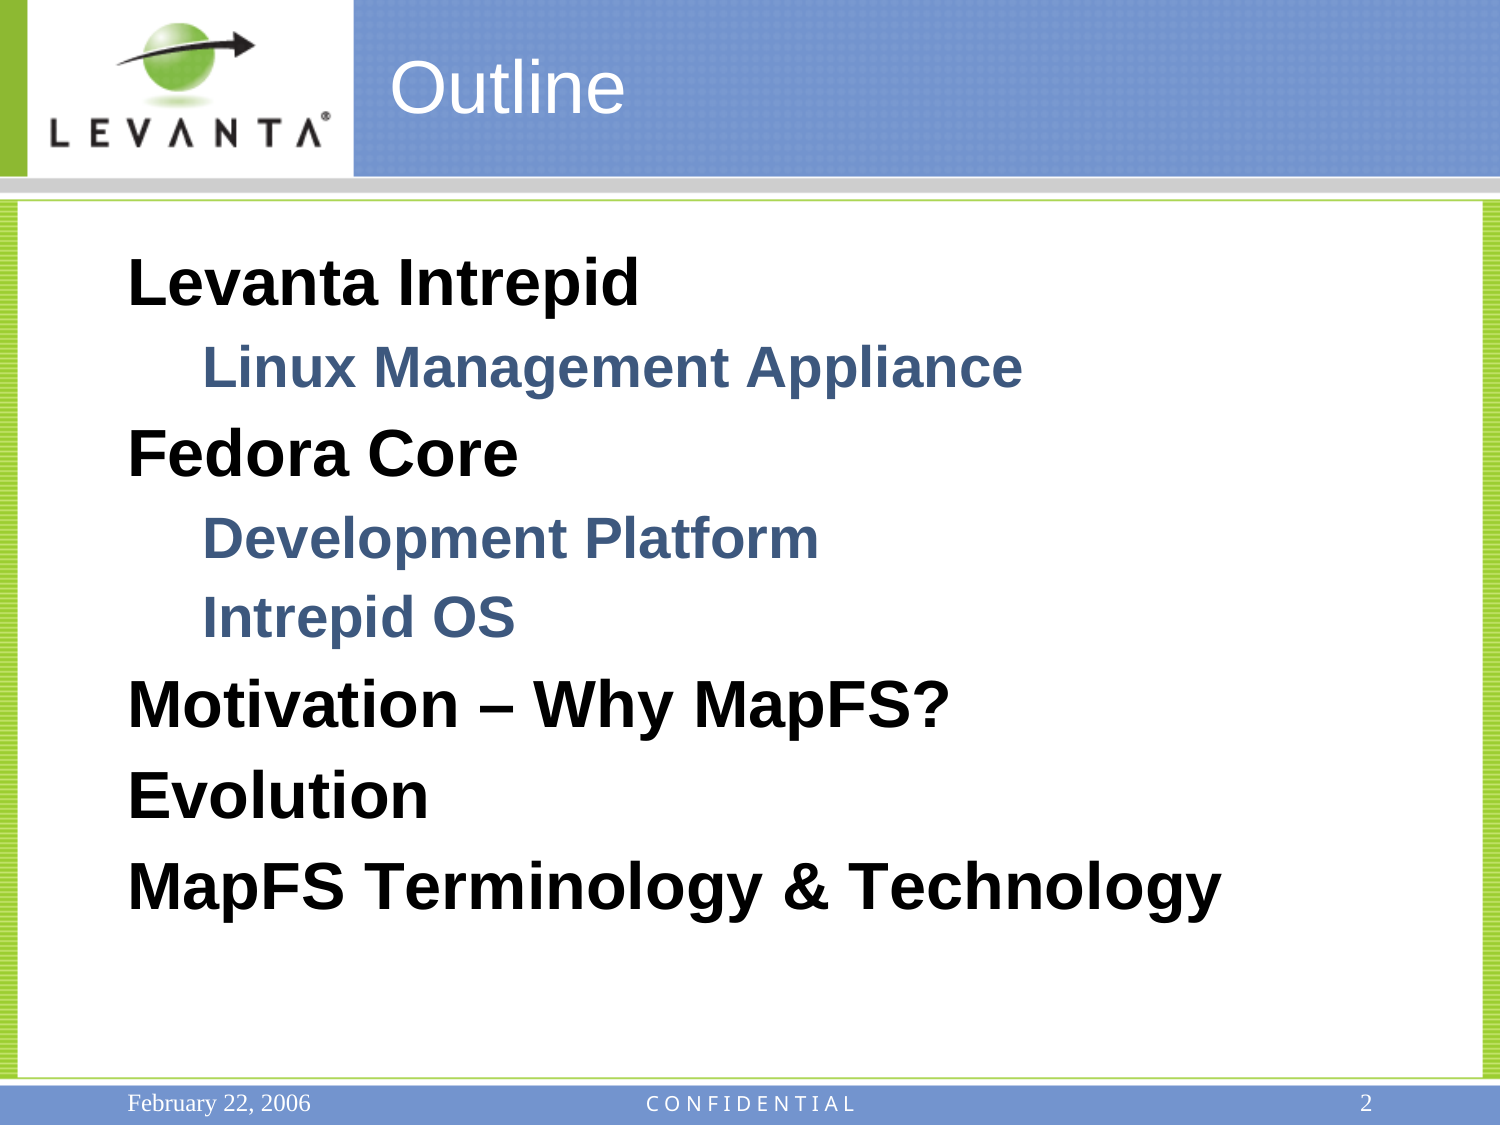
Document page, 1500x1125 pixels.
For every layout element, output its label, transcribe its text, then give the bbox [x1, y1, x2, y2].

list Levanta Intrepid Linux Management Appliance Fedora Core Development Platform Intrepid OS Motivation – Why MapFS? Evolution MapFS Terminology & Technology [112, 237, 1388, 991]
title Outline [374, 0, 1463, 175]
picture [0, 0, 1500, 1125]
